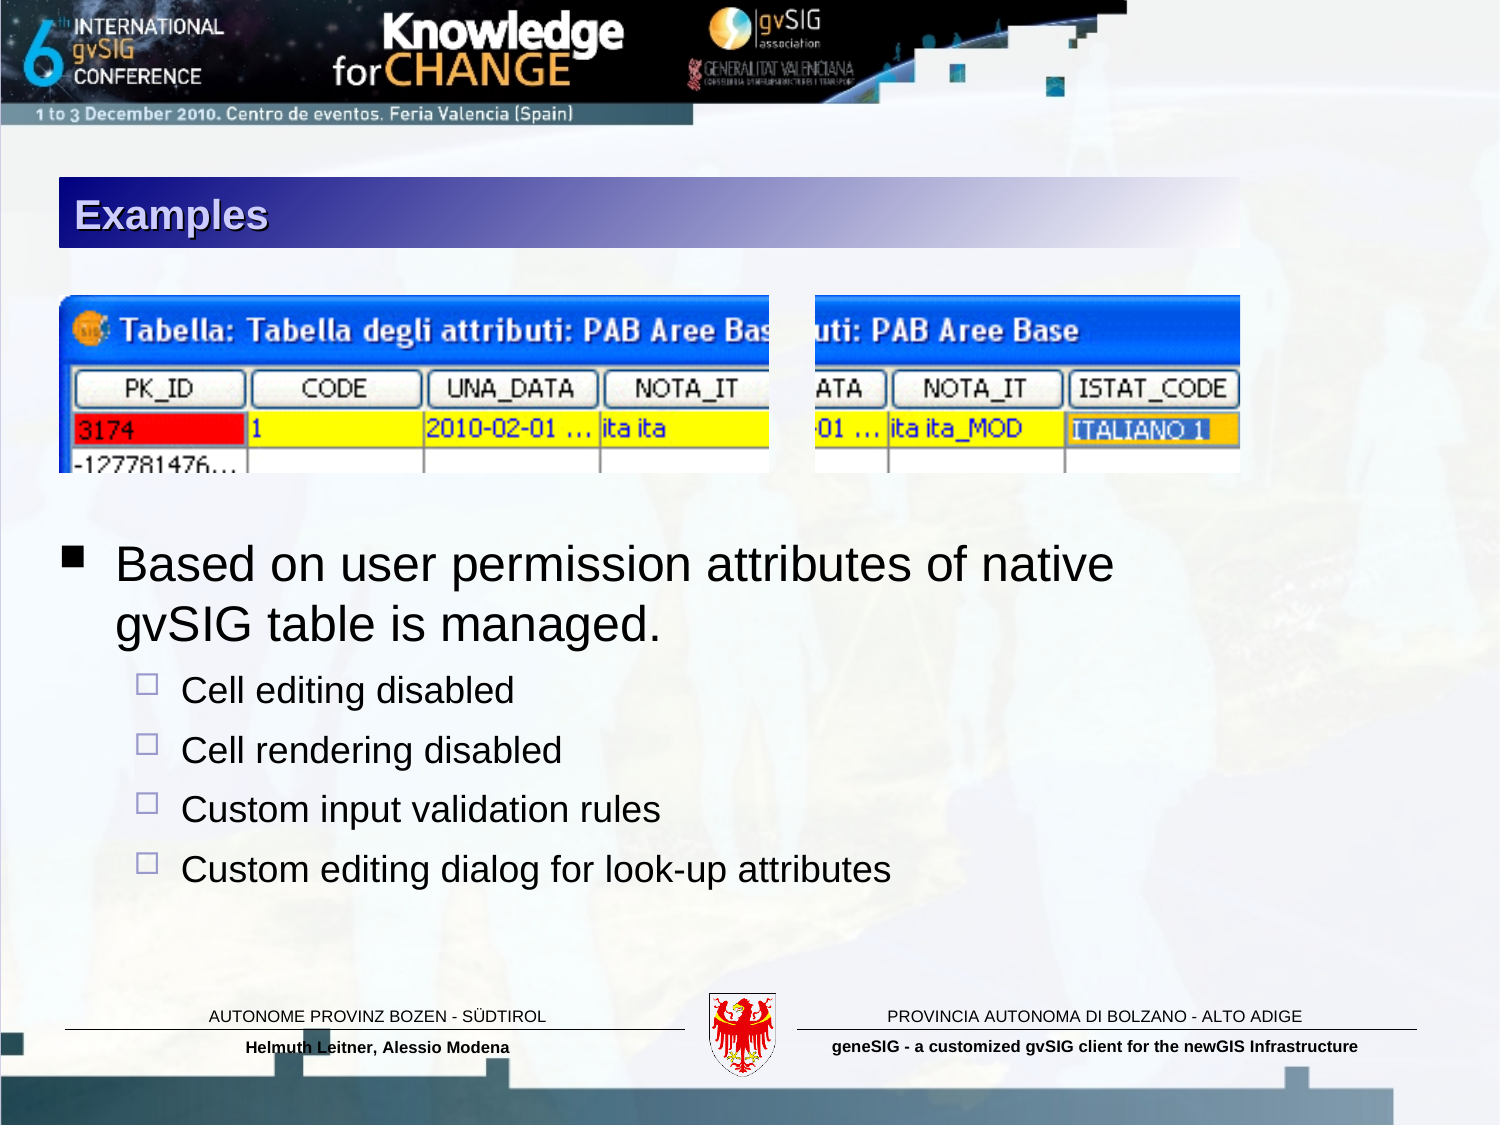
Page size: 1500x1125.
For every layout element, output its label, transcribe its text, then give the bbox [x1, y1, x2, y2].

picture [0, 0, 1500, 1125]
text_box Examples [59, 177, 1241, 248]
list Based on user permission attributes of native gvSIG table is managed. Cell editing disabled Cell rendering disabled Custom input validation rules Custom editing dialog for look-up attributes [59, 531, 1241, 1004]
